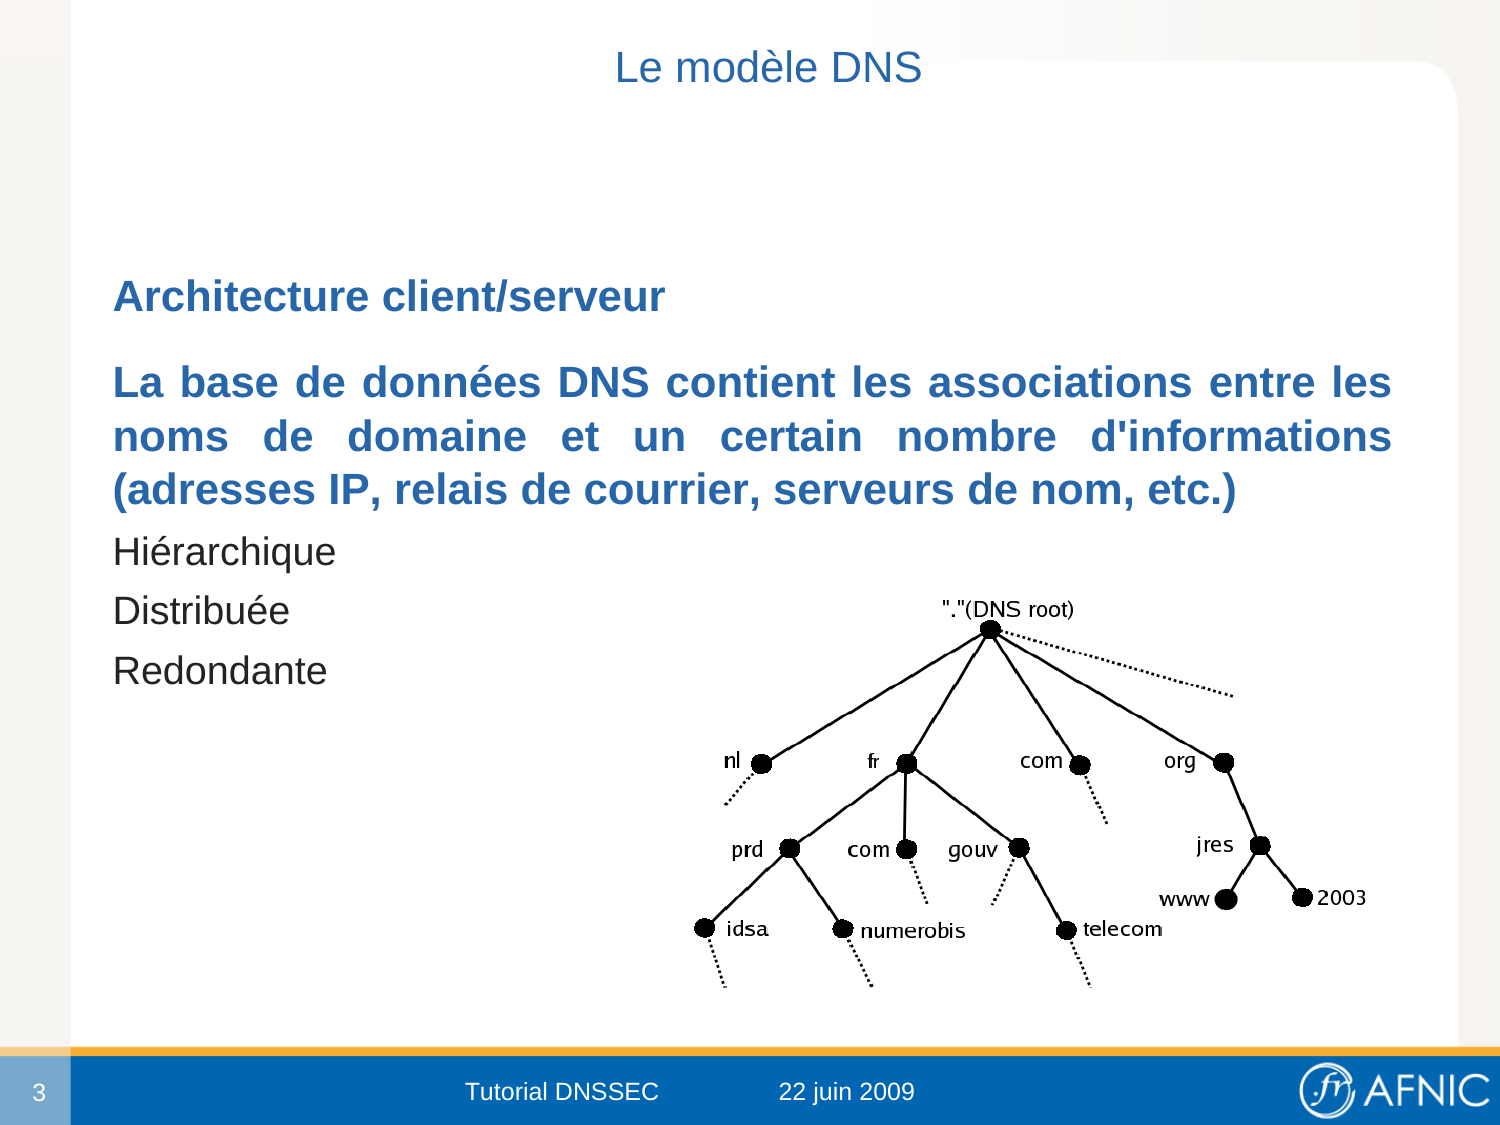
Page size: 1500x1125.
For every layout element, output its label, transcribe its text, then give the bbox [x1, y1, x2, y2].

list Architecture client/serveur La base de données DNS contient les associations entre les noms de domaine et un certain nombre d'informations (adresses IP, relais de courrier, serveurs de nom, etc.) Hiérarchique Distribuée Redondante [112, 262, 1394, 972]
title Le modèle DNS [112, 12, 1426, 117]
picture [0, 0, 1500, 1125]
